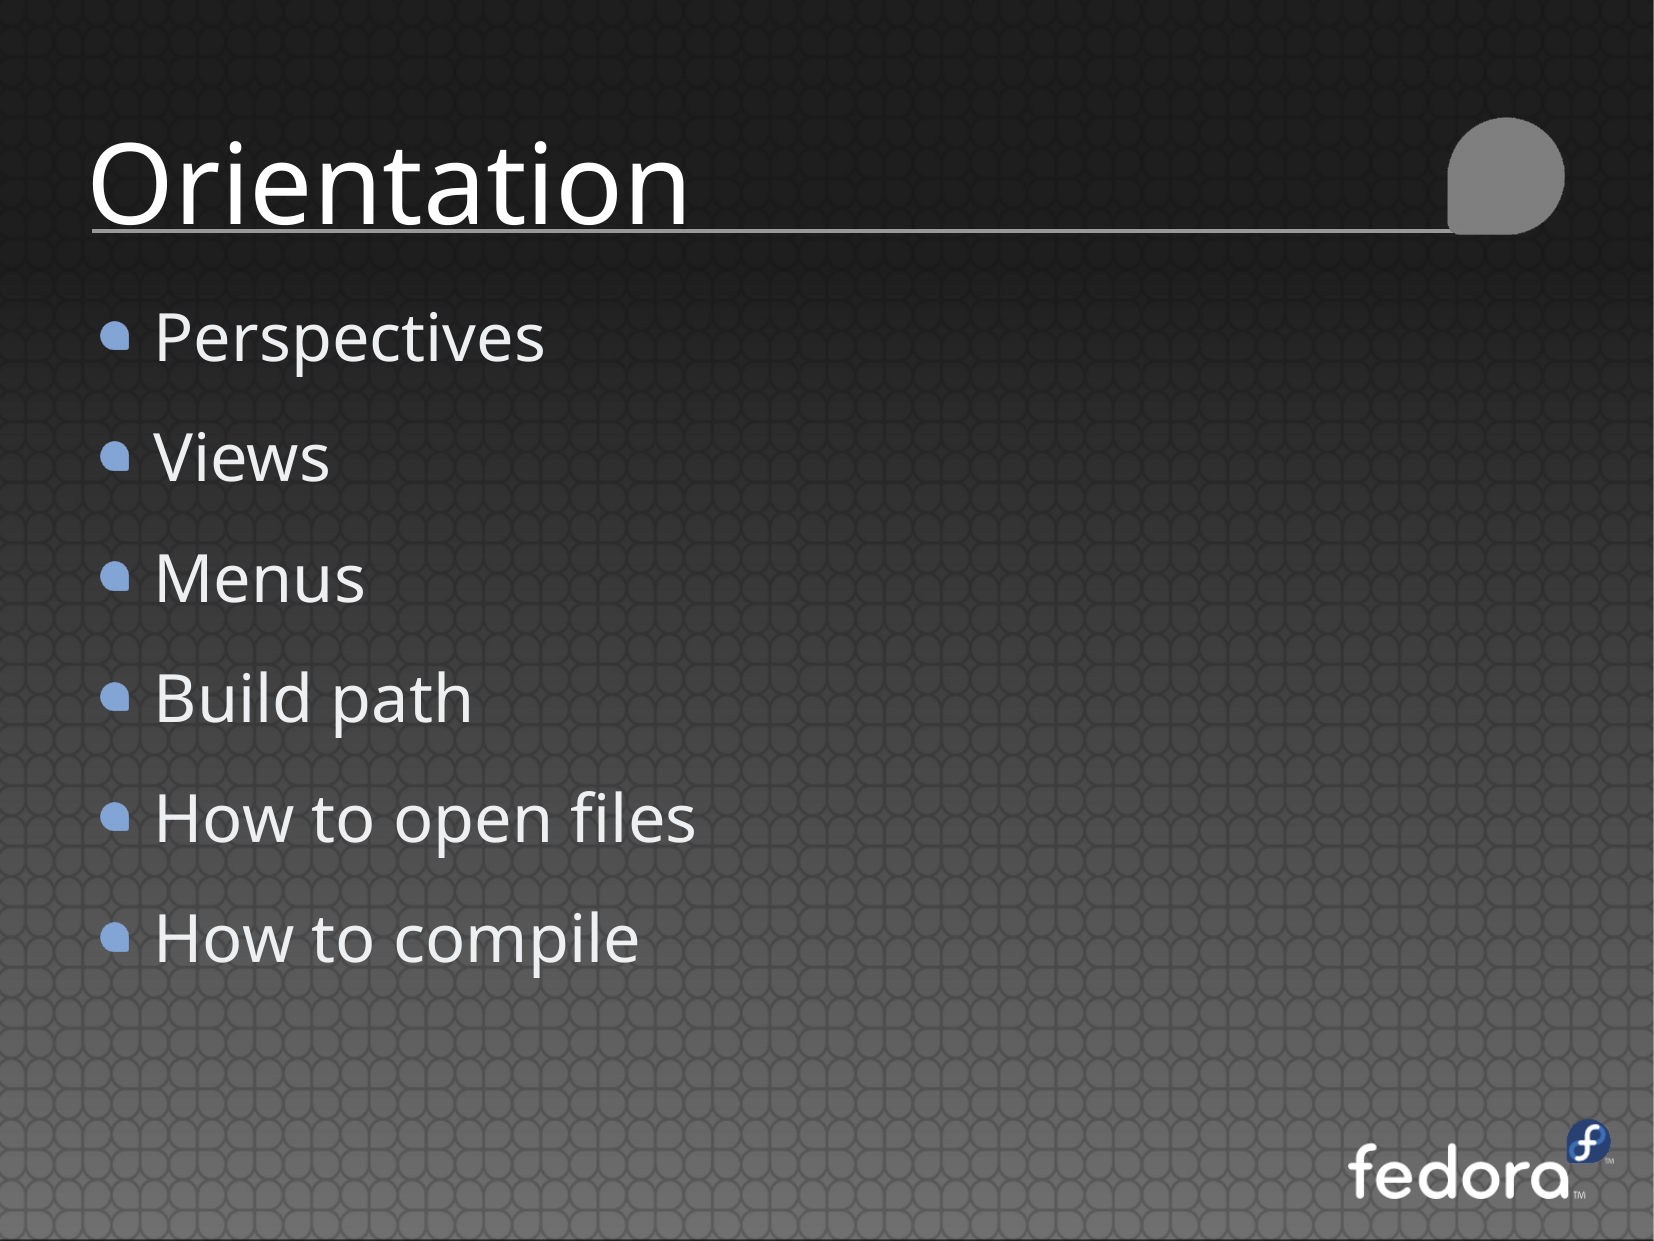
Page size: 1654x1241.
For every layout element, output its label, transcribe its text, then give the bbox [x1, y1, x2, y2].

picture [0, 0, 1654, 1241]
title Orientation [86, 112, 1576, 249]
list Perspectives Views Menus Build path How to open files How to compile [82, 290, 1571, 1109]
